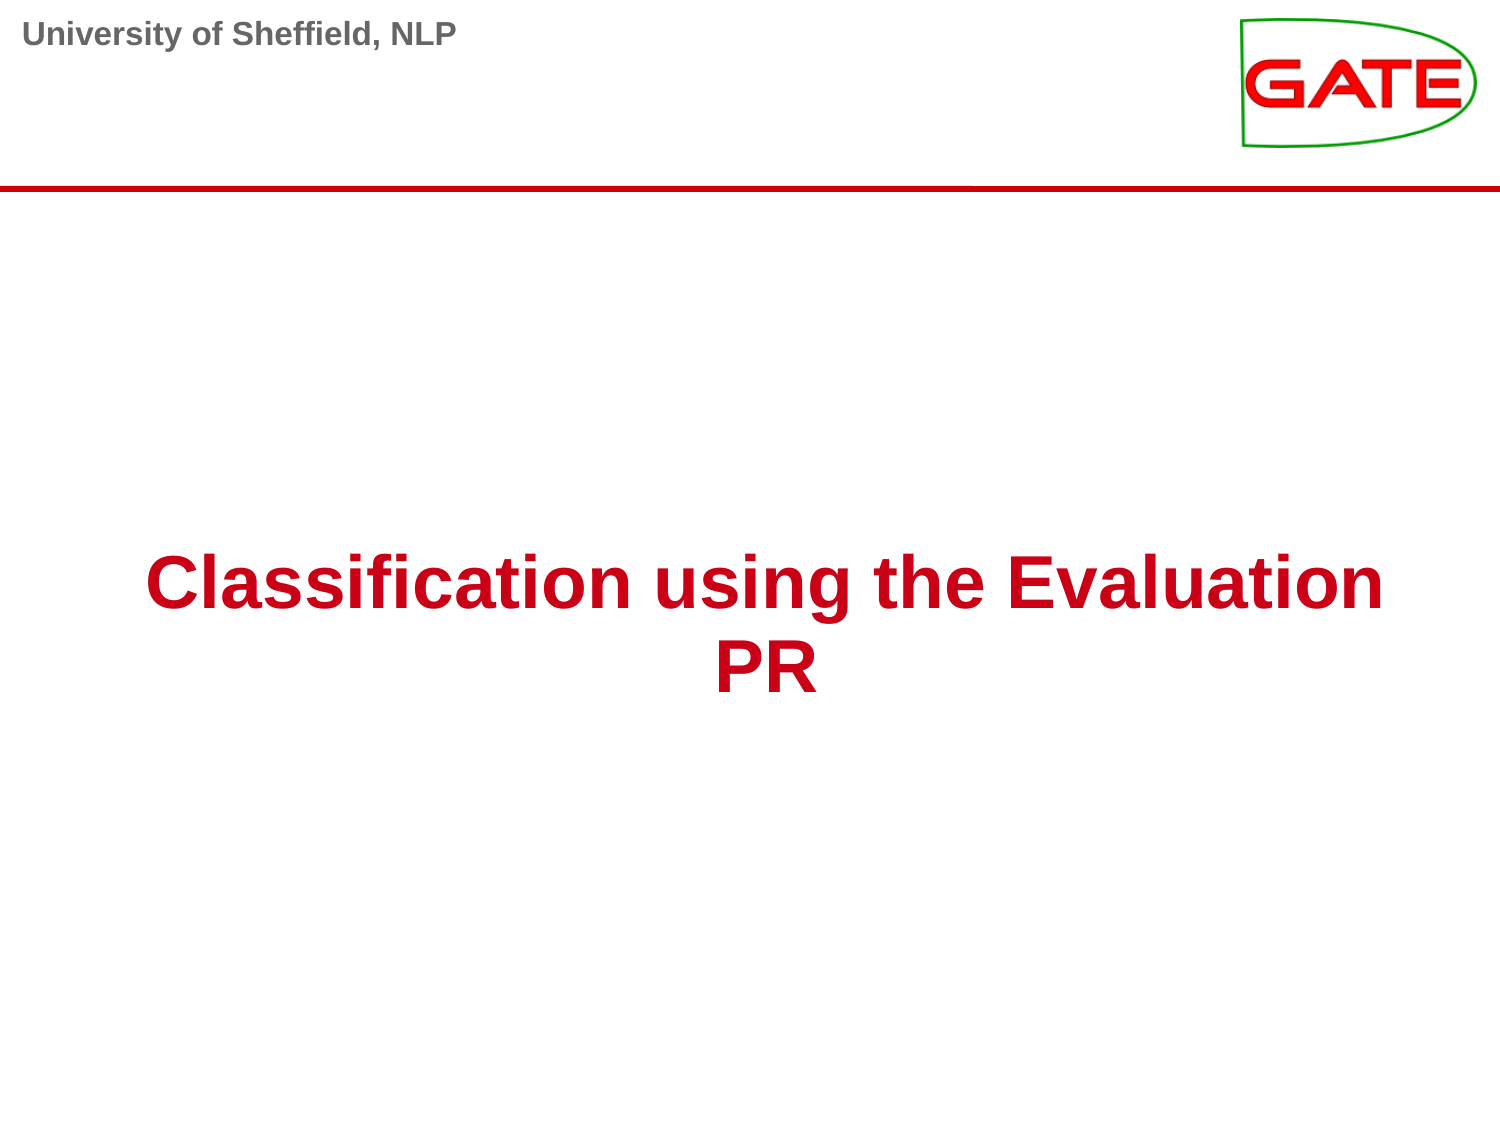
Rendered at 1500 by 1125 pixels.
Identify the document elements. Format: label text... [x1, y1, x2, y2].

subtitle Classification using the Evaluation PR [59, 250, 1418, 1002]
picture [1240, 18, 1477, 148]
